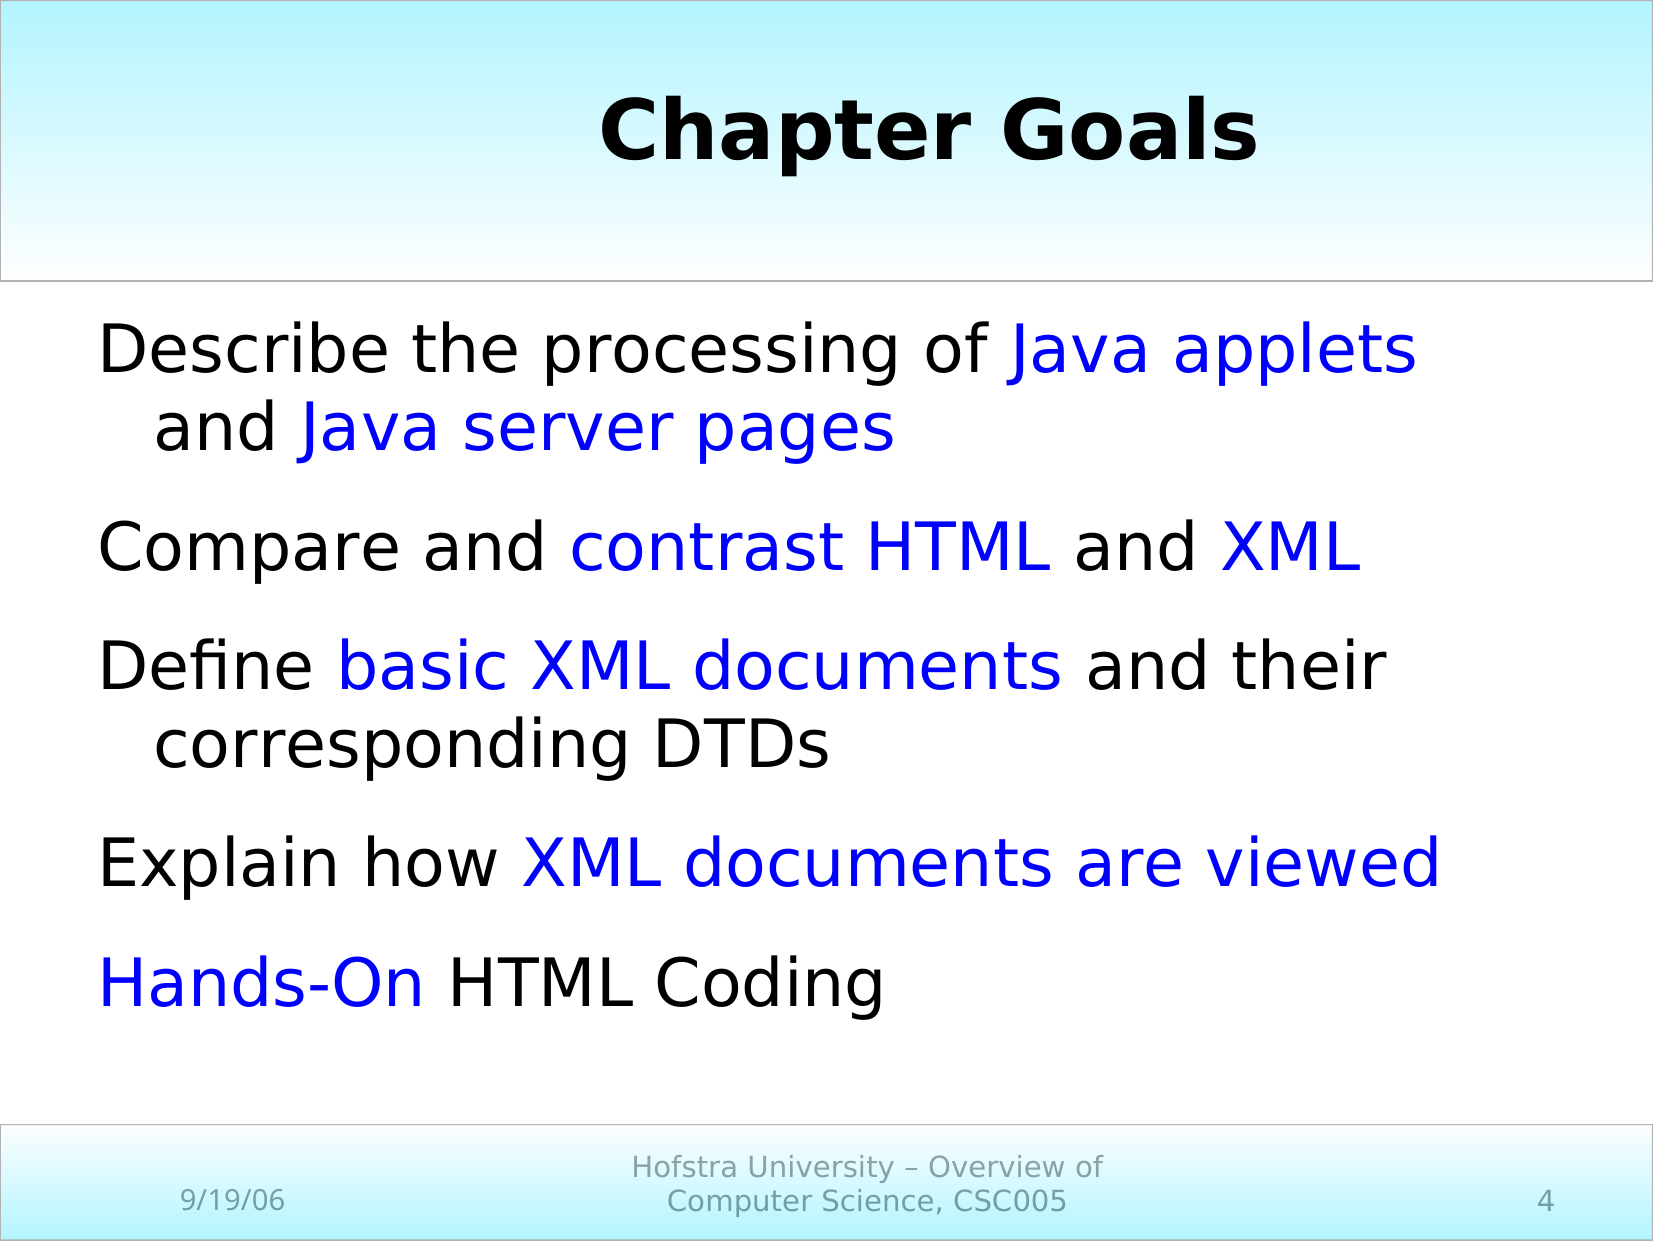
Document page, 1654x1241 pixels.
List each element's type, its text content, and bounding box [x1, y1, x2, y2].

title Chapter Goals [247, 27, 1612, 235]
list Describe the processing of Java applets and Java server pages Compare and contrast HTML and XML Define basic XML documents and their corresponding DTDs Explain how XML documents are viewed Hands-On HTML Coding [82, 303, 1571, 1131]
